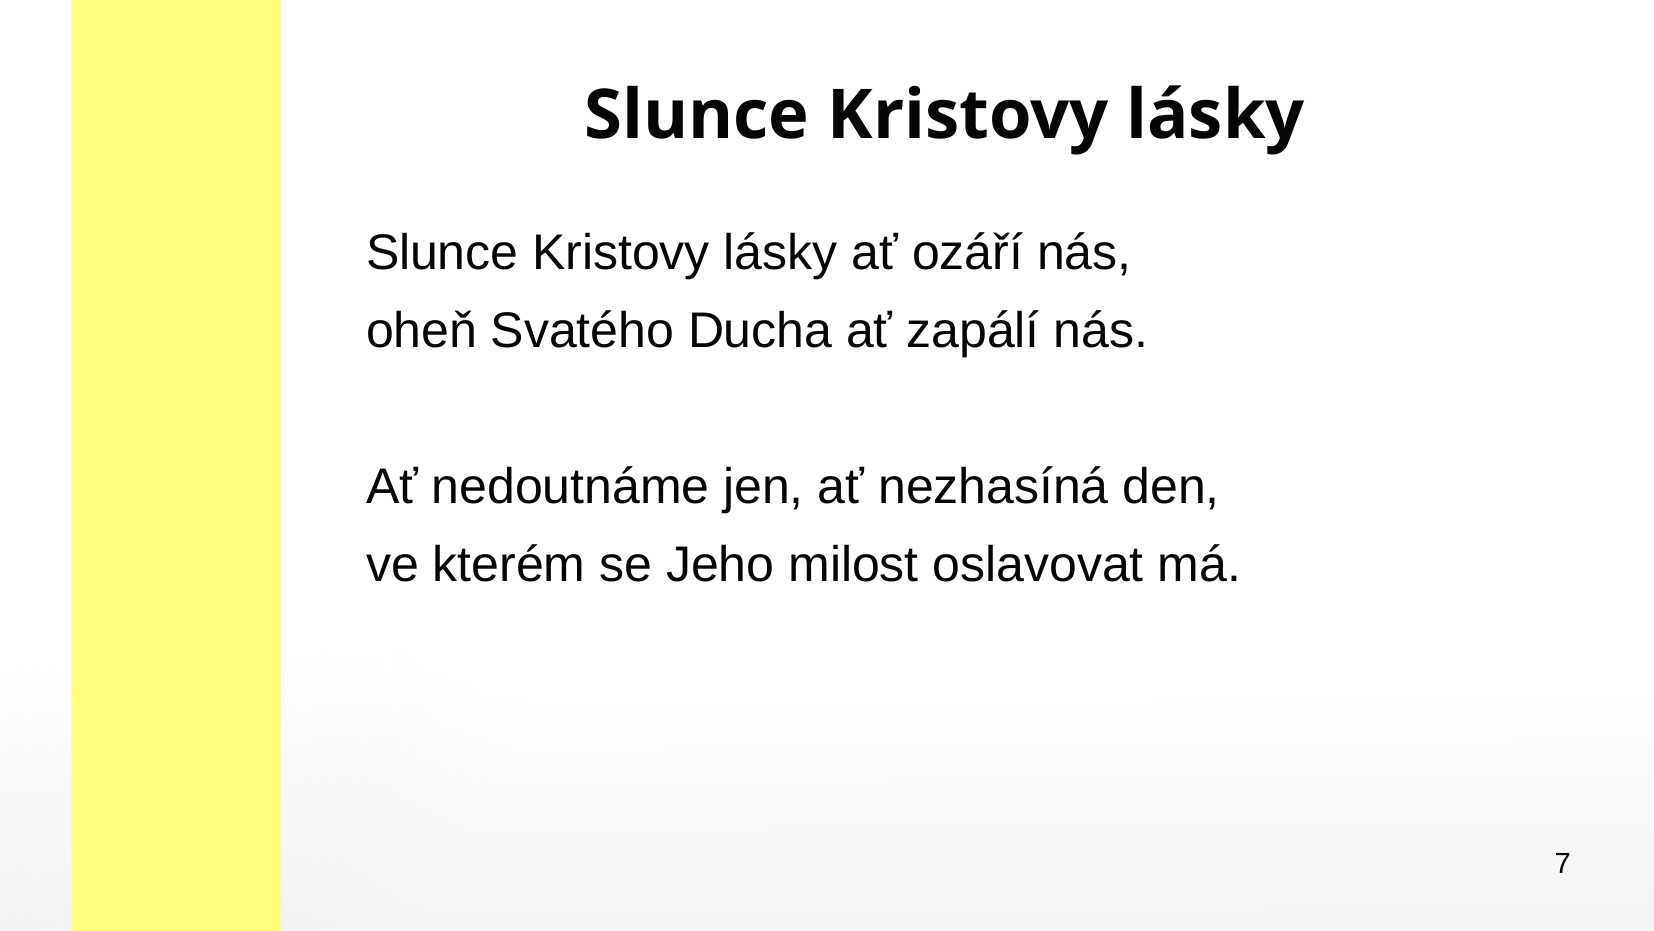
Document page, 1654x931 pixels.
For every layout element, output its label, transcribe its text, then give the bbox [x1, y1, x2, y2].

list Slunce Kristovy lásky ať ozáří nás, oheň Svatého Ducha ať zapálí nás. Ať nedoutnáme jen, ať nezhasíná den, ve kterém se Jeho milost oslavovat má. [295, 224, 1595, 764]
title Slunce Kristovy lásky [295, 35, 1595, 189]
picture [0, 0, 1654, 931]
